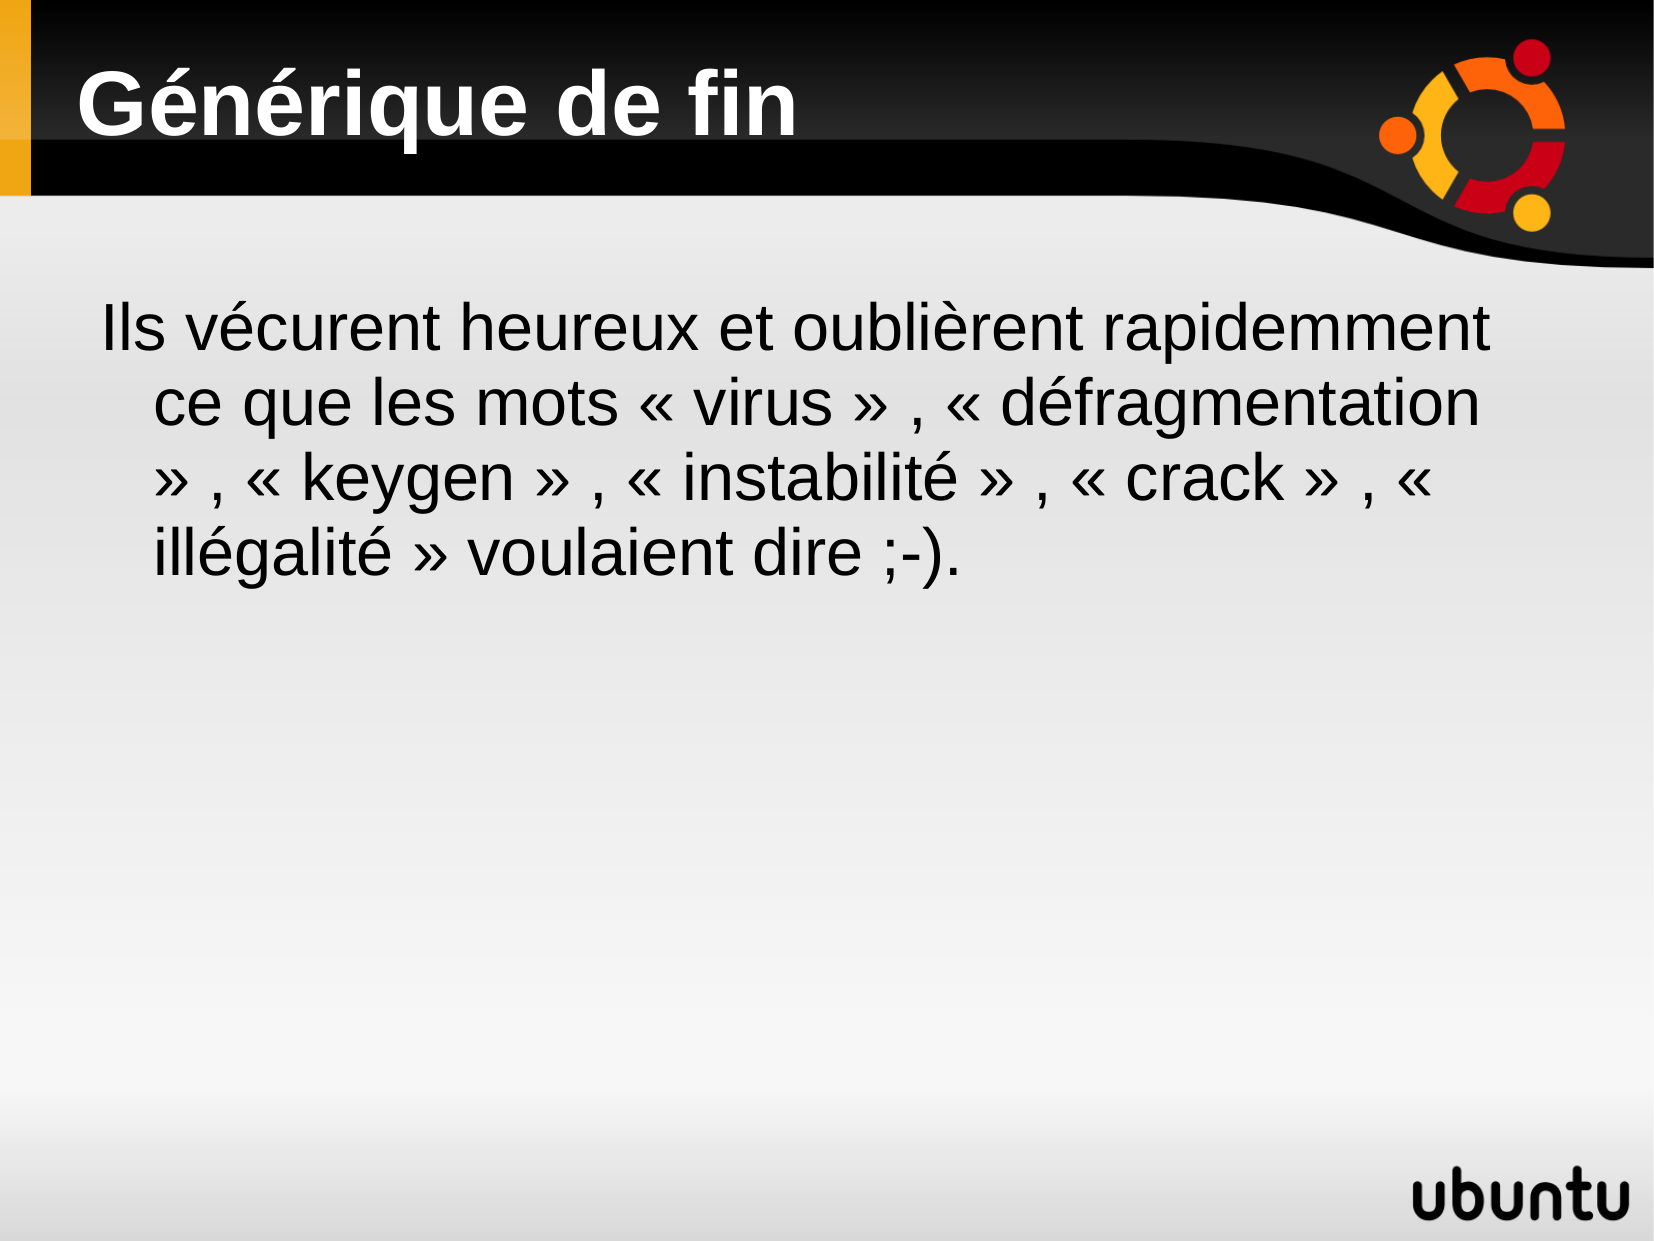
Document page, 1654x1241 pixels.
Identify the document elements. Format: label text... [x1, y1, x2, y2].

title Générique de fin [76, 7, 1565, 200]
picture [0, 0, 1654, 1241]
list Ils vécurent heureux et oublièrent rapidemment ce que les mots « virus » , « défragmentation » , « keygen » , « instabilité » , « crack » , « illégalité » voulaient dire ;-). [82, 290, 1571, 1094]
